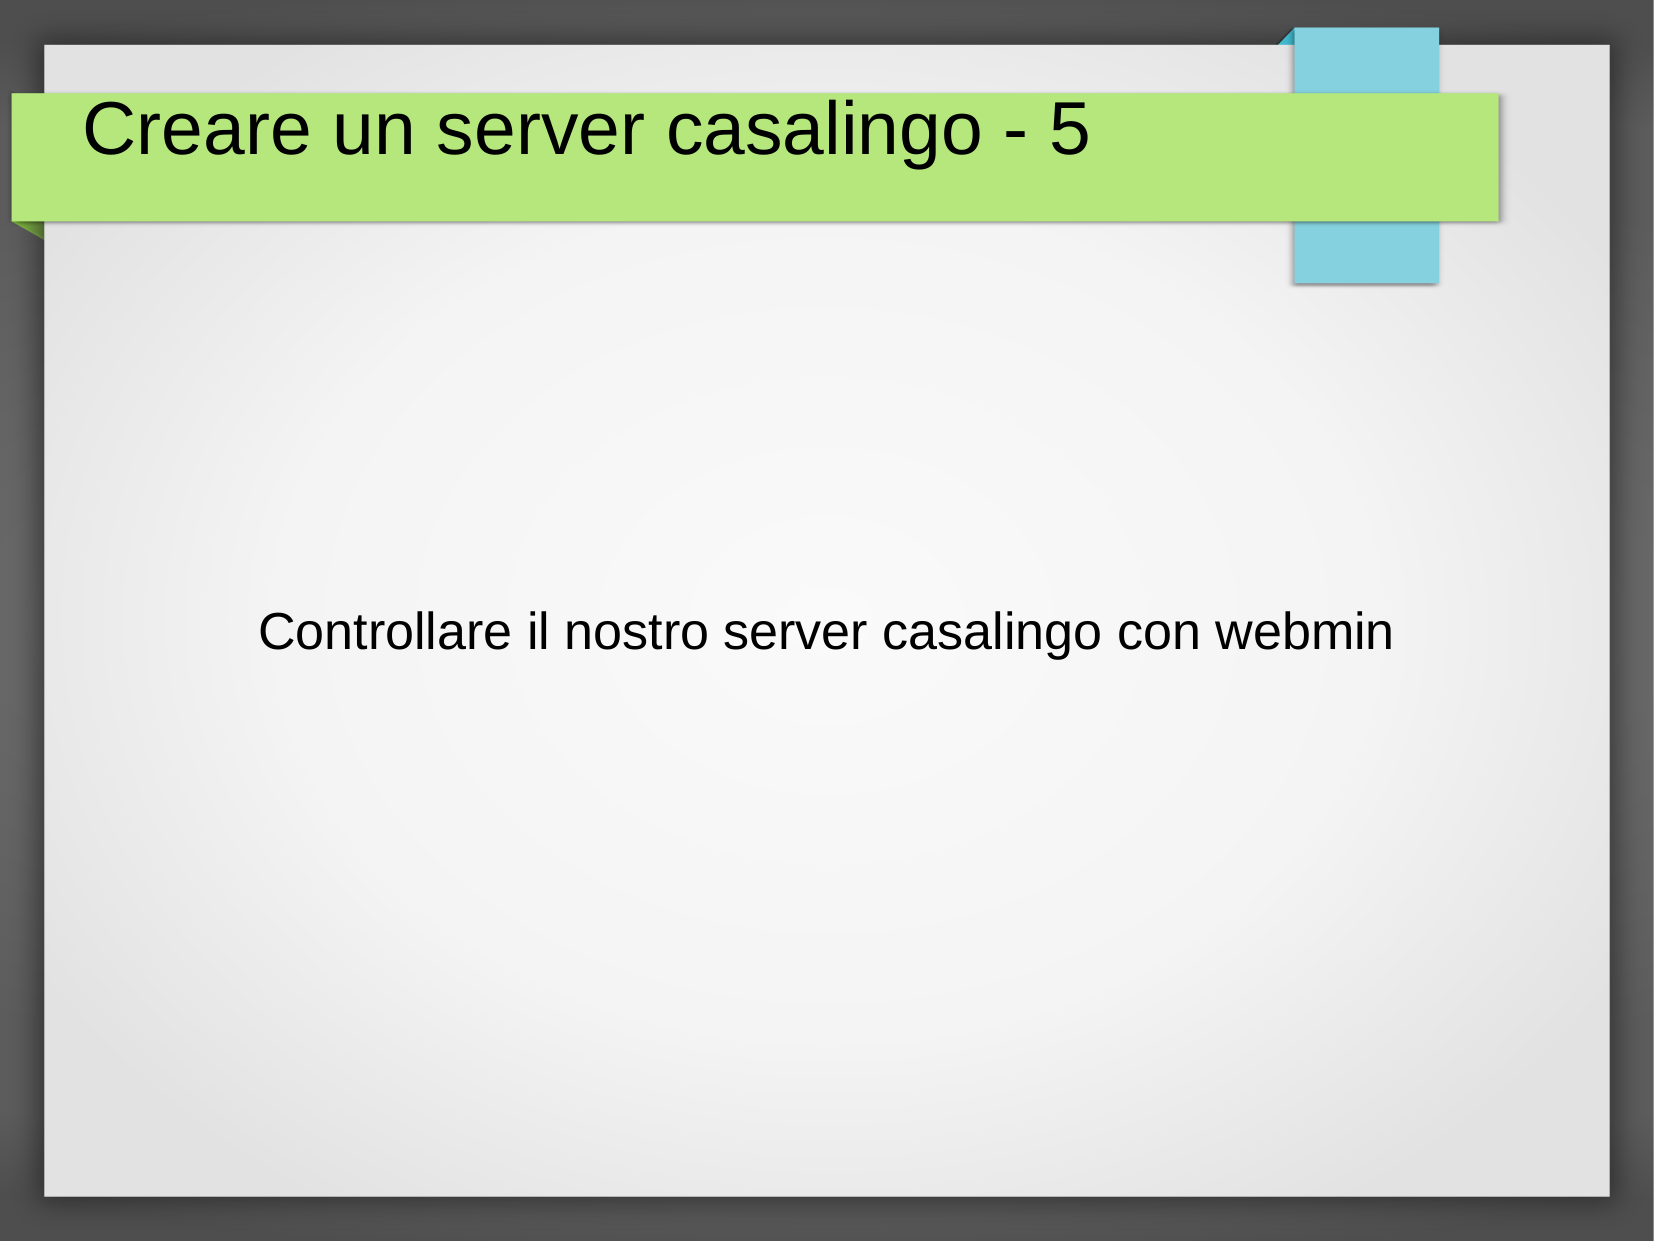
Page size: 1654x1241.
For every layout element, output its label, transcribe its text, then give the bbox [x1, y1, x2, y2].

picture [0, 0, 1654, 1241]
subtitle Controllare il nostro server casalingo con webmin [82, 295, 1571, 1015]
title Creare un server casalingo - 5 [82, 44, 1264, 213]
